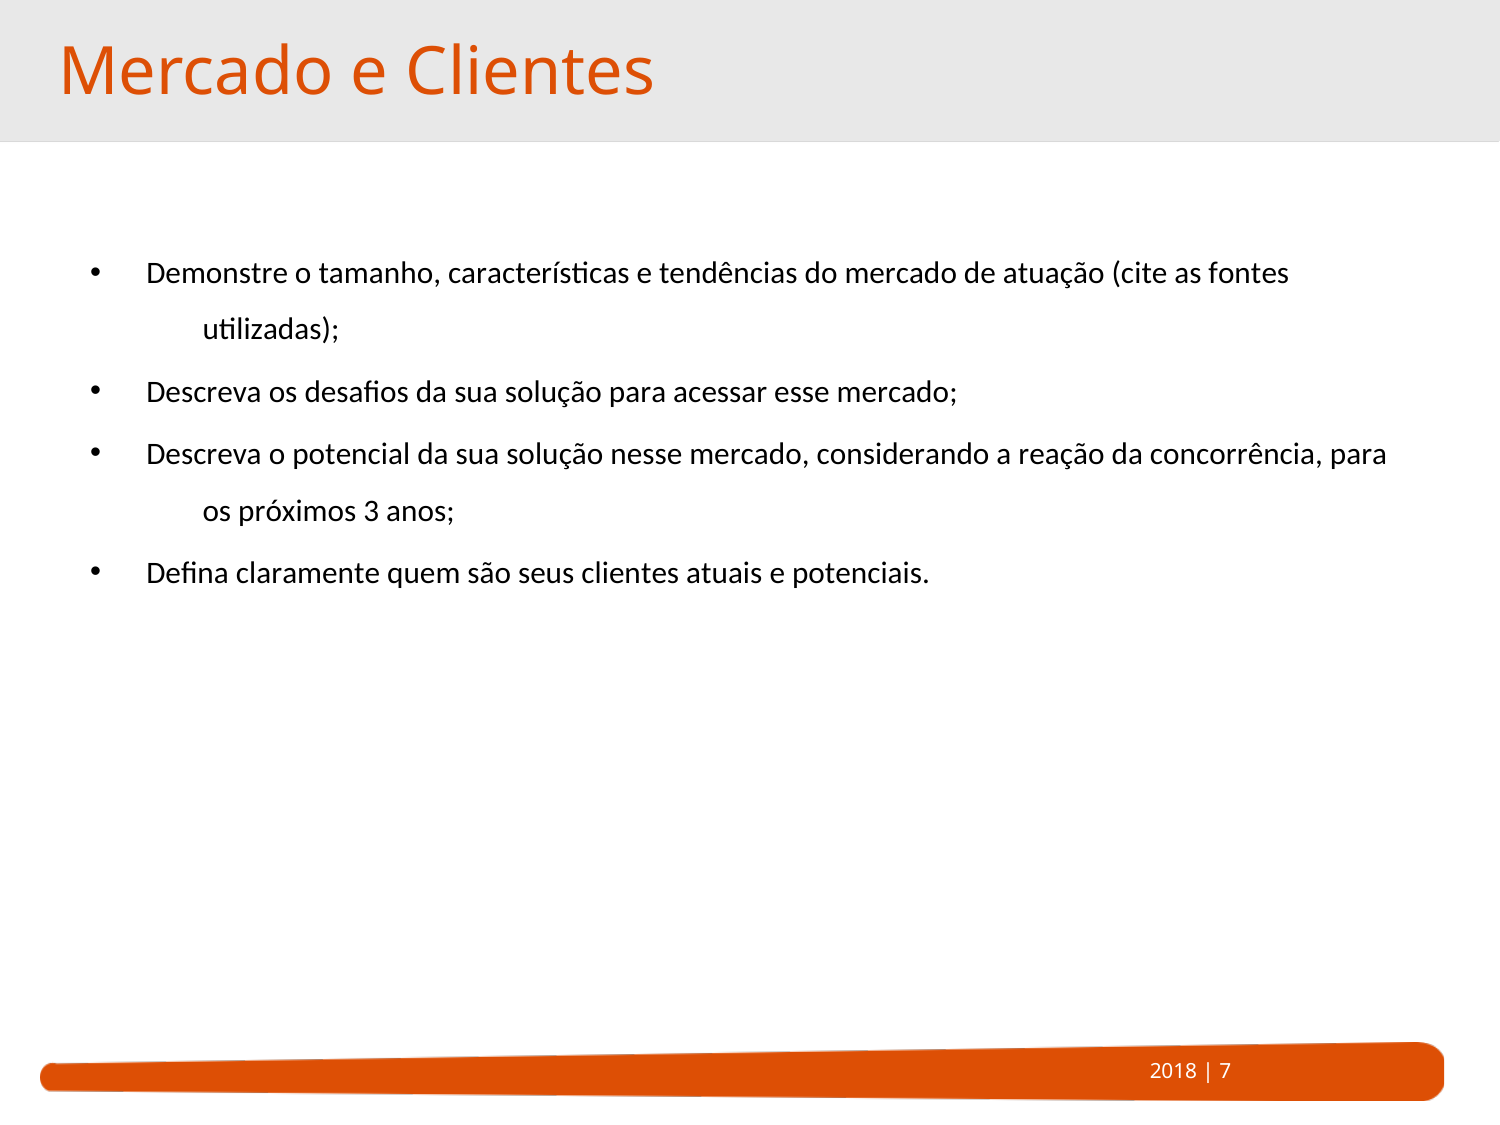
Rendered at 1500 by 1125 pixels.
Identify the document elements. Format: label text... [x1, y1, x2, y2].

text_box Mercado e Clientes [58, 2, 1440, 148]
text_box Demonstre o tamanho, características e tendências do mercado de atuação (cite as fontes utilizadas); Descreva os desafios da sua solução para acessar esse mercado; Descreva o potencial da sua solução nesse mercado, considerando a reação da concorrência, para os próximos 3 anos; Defina claramente quem são seus clientes atuais e potenciais. [75, 226, 1426, 1059]
